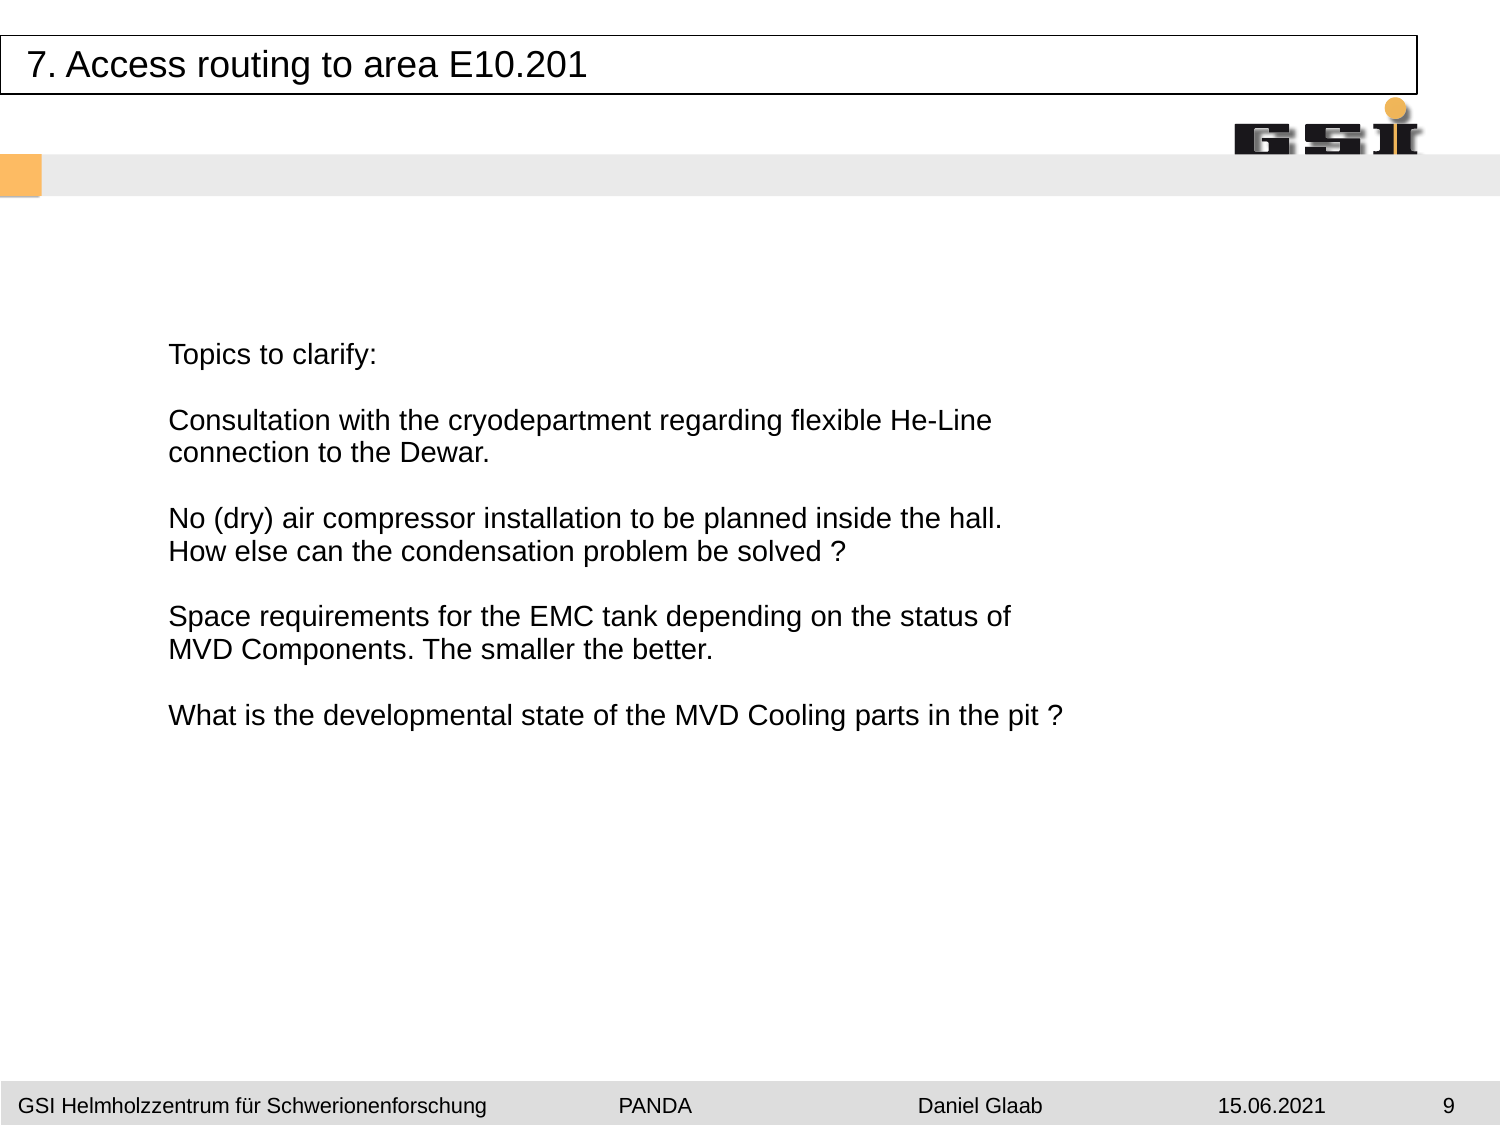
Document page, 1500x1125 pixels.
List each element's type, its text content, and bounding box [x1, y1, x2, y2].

text_box GSI Helmholzzentrum für Schwerionenforschung PANDA Daniel Glaab 15.06.2021 9 [3, 1100, 1489, 1125]
text_box [0, 856, 1500, 1125]
picture [1233, 95, 1419, 154]
text_box 7. Access routing to area E10.201 [0, 35, 1418, 95]
text_box Topics to clarify: Consultation with the cryodepartment regarding flexible He-Line connection to the Dewar. No (dry) air compressor installation to be planned inside the hall. How else can the condensation problem be solved ? Space requirements for the EMC tank depending on the status of MVD Components. The smaller the better. What is the developmental state of the MVD Cooling parts in the pit ? [153, 330, 1371, 875]
